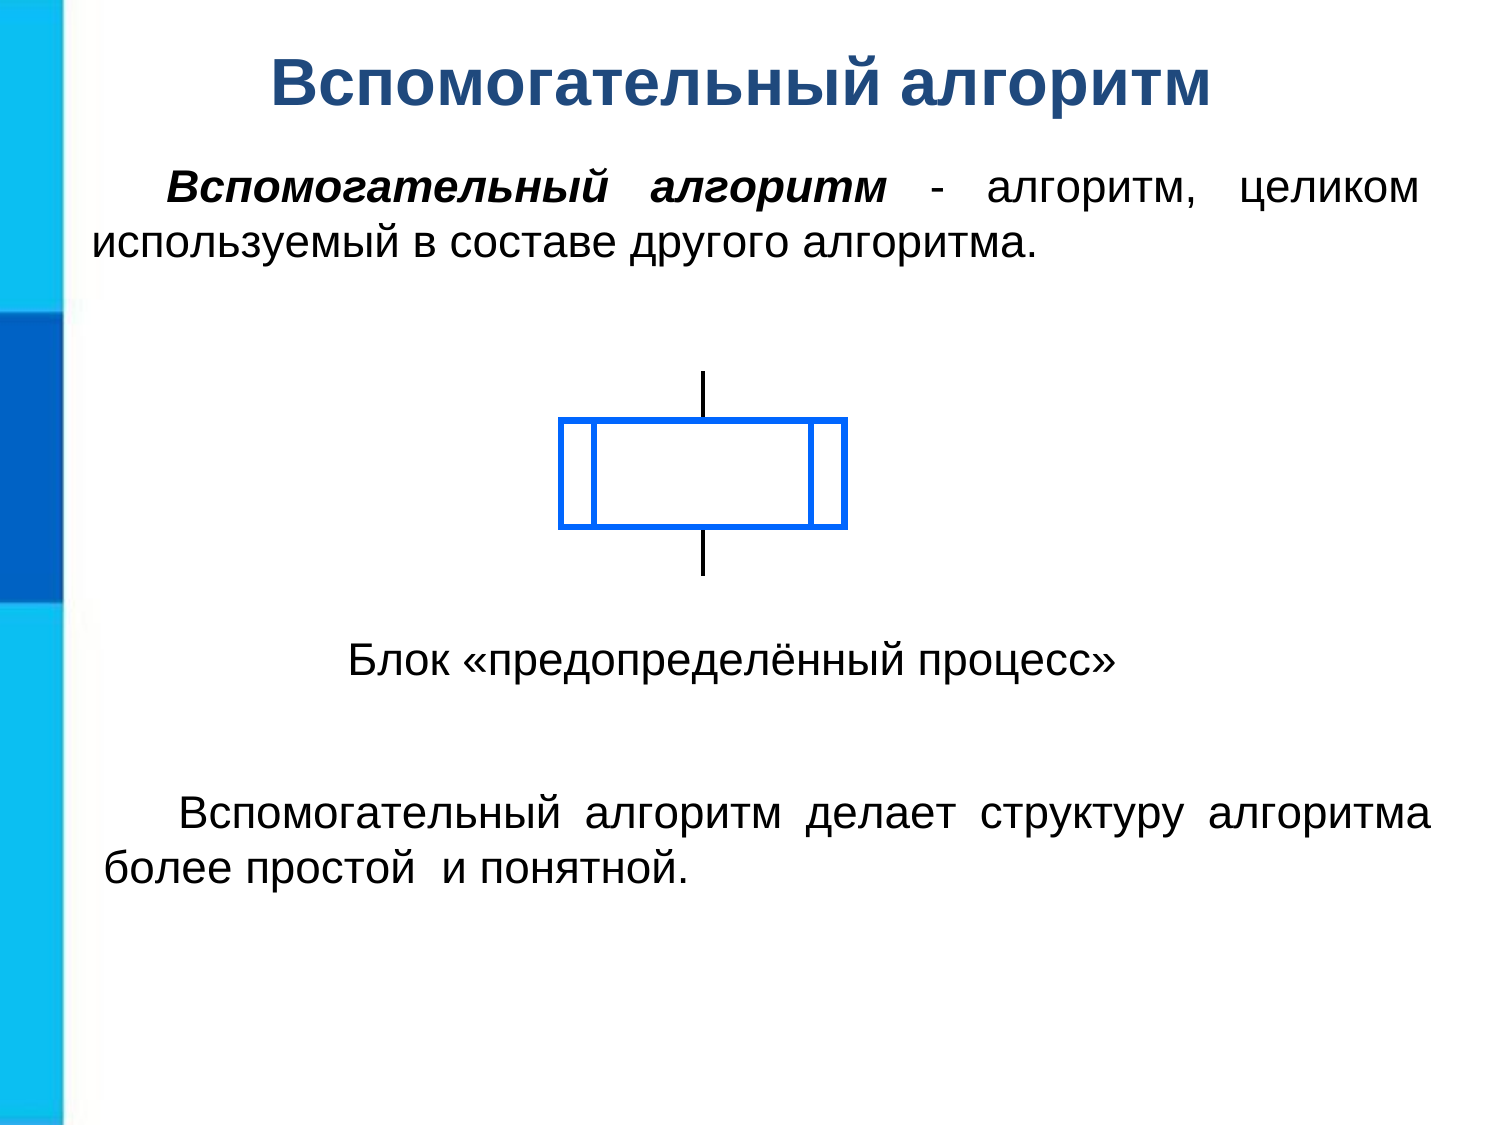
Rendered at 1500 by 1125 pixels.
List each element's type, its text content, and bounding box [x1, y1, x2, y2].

picture [0, 0, 1500, 1125]
text_box Вспомогательный алгоритм - алгоритм, целиком используемый в составе другого алгоритма. [76, 148, 1436, 275]
text_box Вспомогательный алгоритм [76, 30, 1425, 138]
text_box Блок «предопределённый процесс» [277, 621, 1187, 693]
text_box [561, 420, 845, 528]
text_box Вспомогательный алгоритм делает структуру алгоритма более простой и понятной. [88, 774, 1447, 901]
